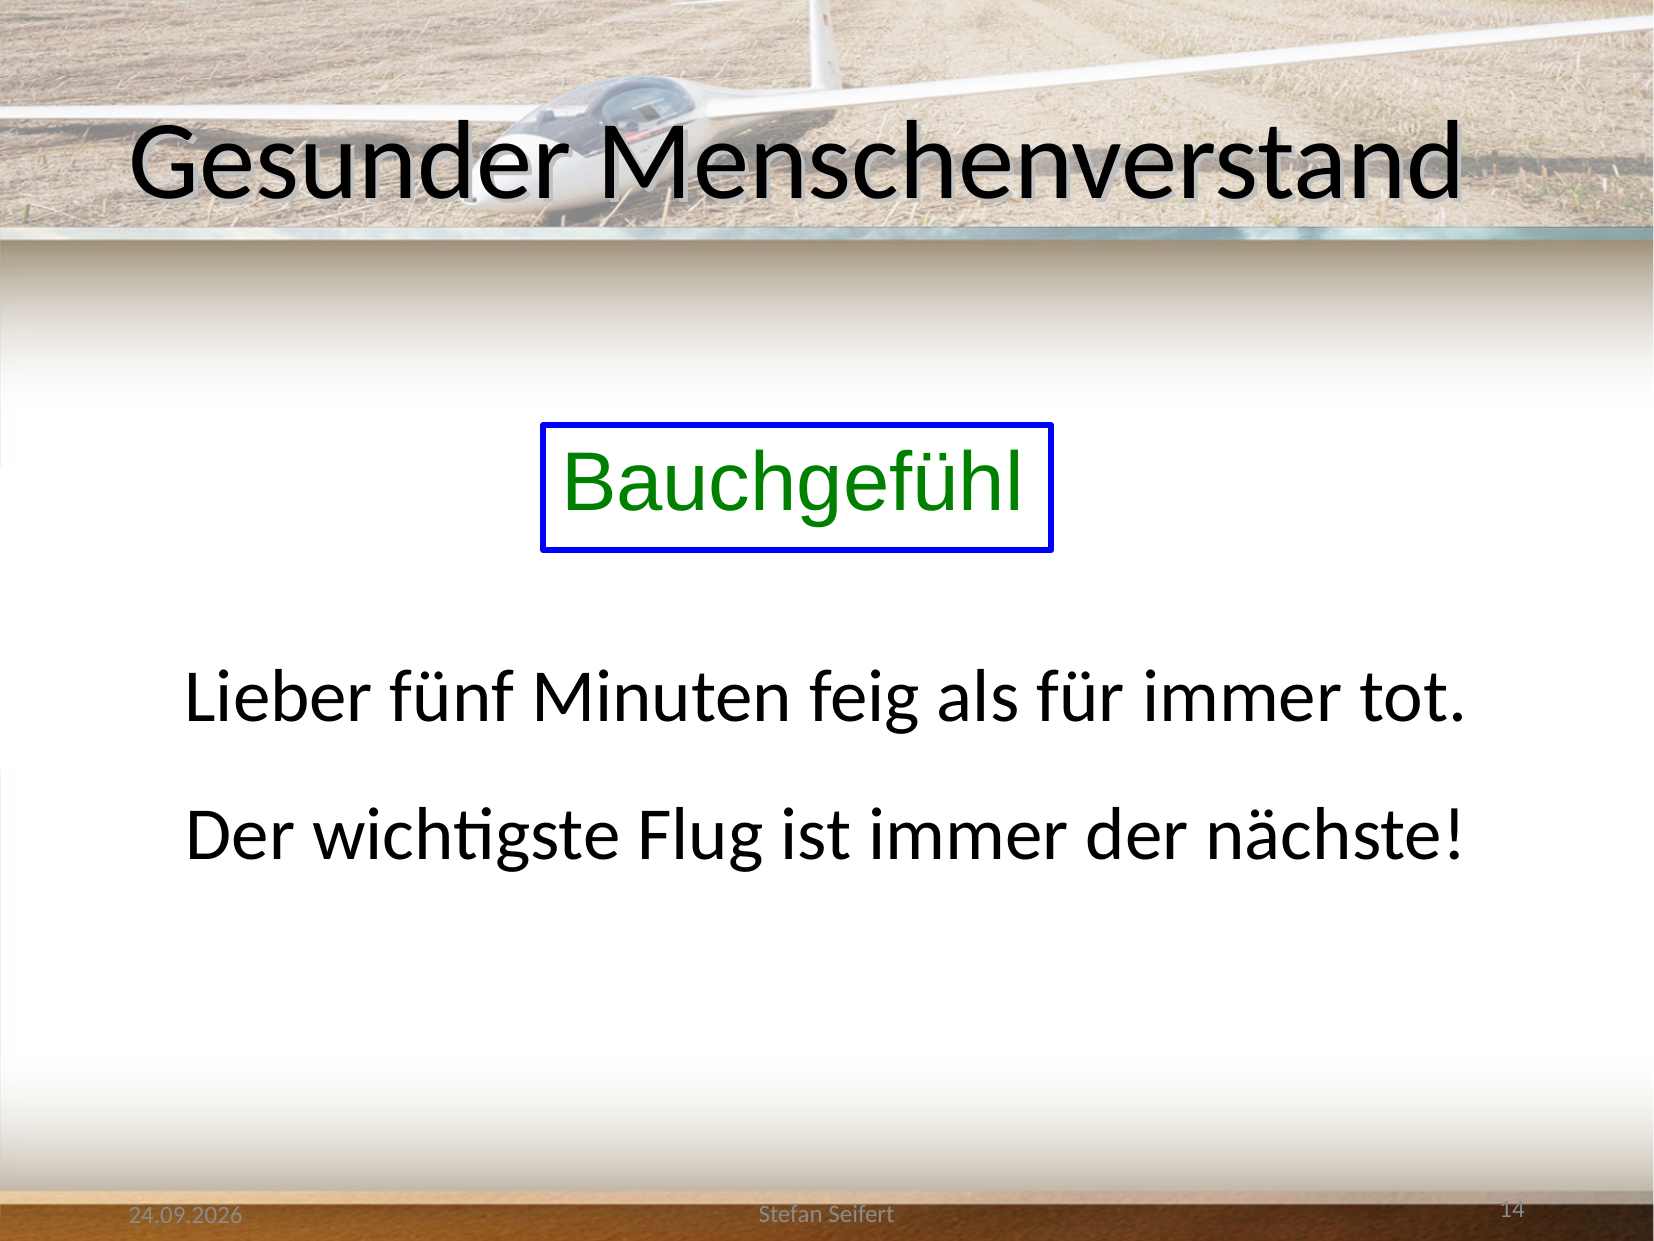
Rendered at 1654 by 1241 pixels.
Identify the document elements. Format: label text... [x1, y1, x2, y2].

slide_number 14.02.2015 [113, 1180, 486, 1241]
list Lieber fünf Minuten feig als für immer tot. Der wichtigste Flug ist immer der nächste! [113, 649, 1540, 1241]
picture [0, 0, 1654, 1241]
title Gesunder Menschenverstand [113, 33, 1540, 273]
text_box Bauchgefühl [543, 425, 1052, 551]
slide_number <number> [1167, 1174, 1540, 1241]
footer Stefan Seifert [547, 1179, 1106, 1241]
